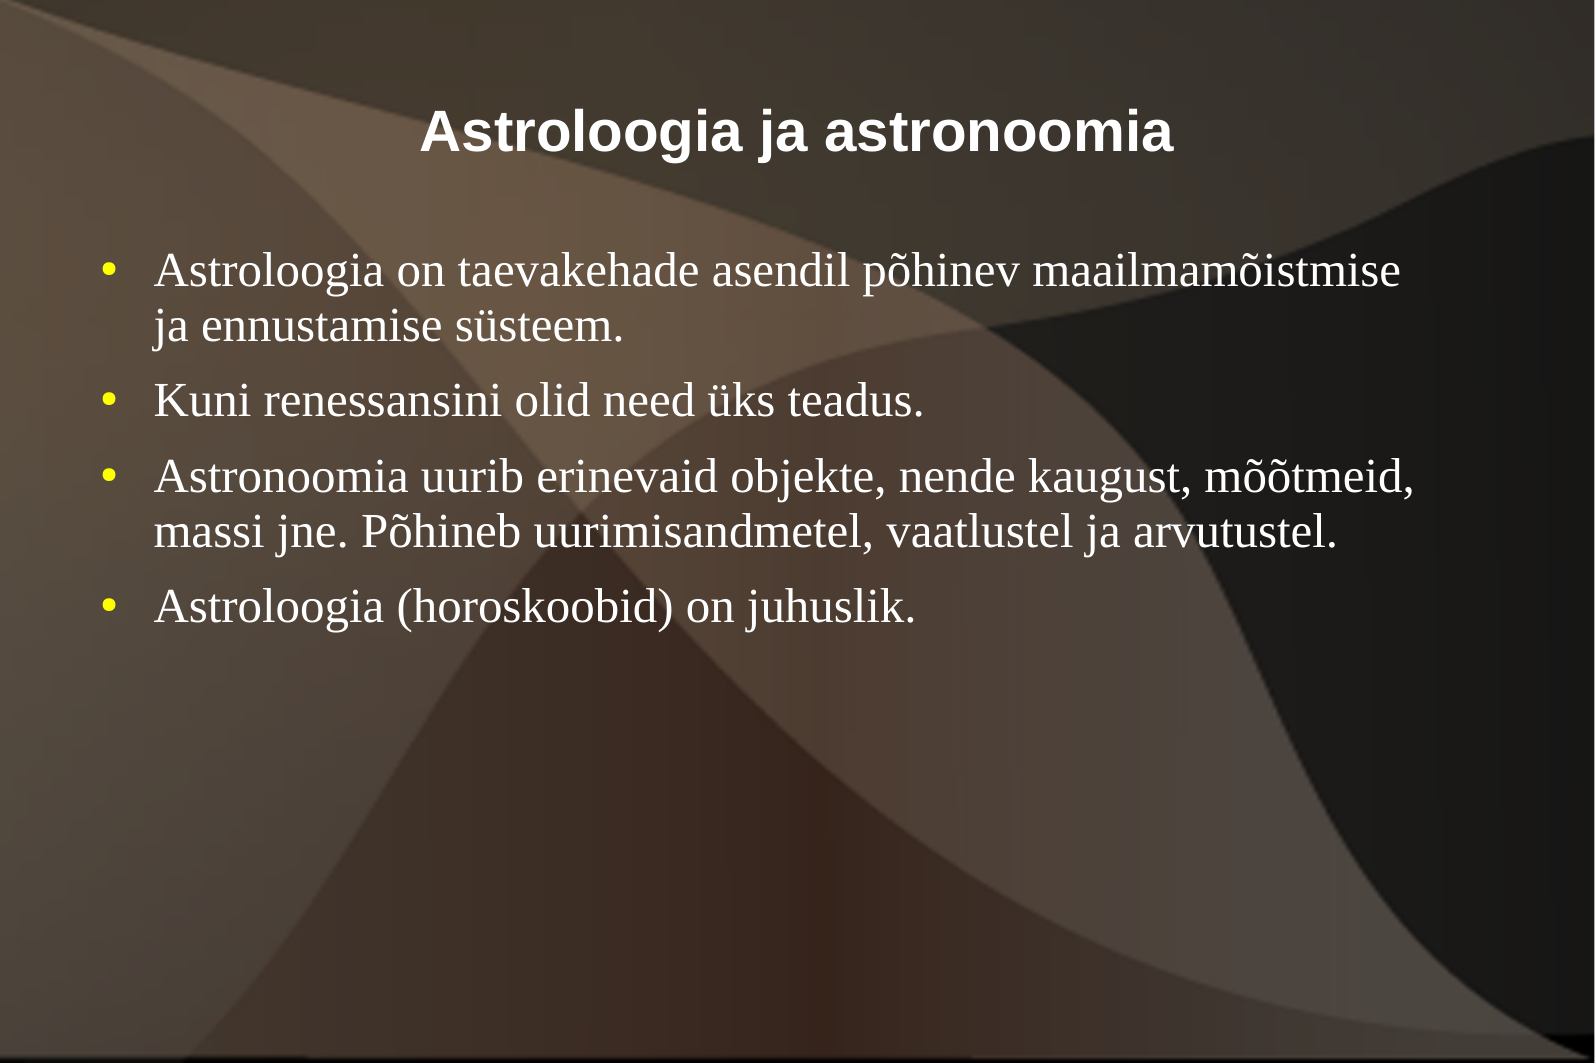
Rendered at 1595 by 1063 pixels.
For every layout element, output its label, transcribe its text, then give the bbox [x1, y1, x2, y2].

picture [0, 0, 1595, 1063]
list Astroloogia on taevakehade asendil põhinev maailmamõistmise ja ennustamise süsteem. Kuni renessansini olid need üks teadus. Astronoomia uurib erinevaid objekte, nende kaugust, mõõtmeid, massi jne. Põhineb uurimisandmetel, vaatlustel ja arvutustel. Astroloogia (horoskoobid) on juhuslik. [82, 243, 1421, 638]
title Astroloogia ja astronoomia [79, 42, 1515, 220]
